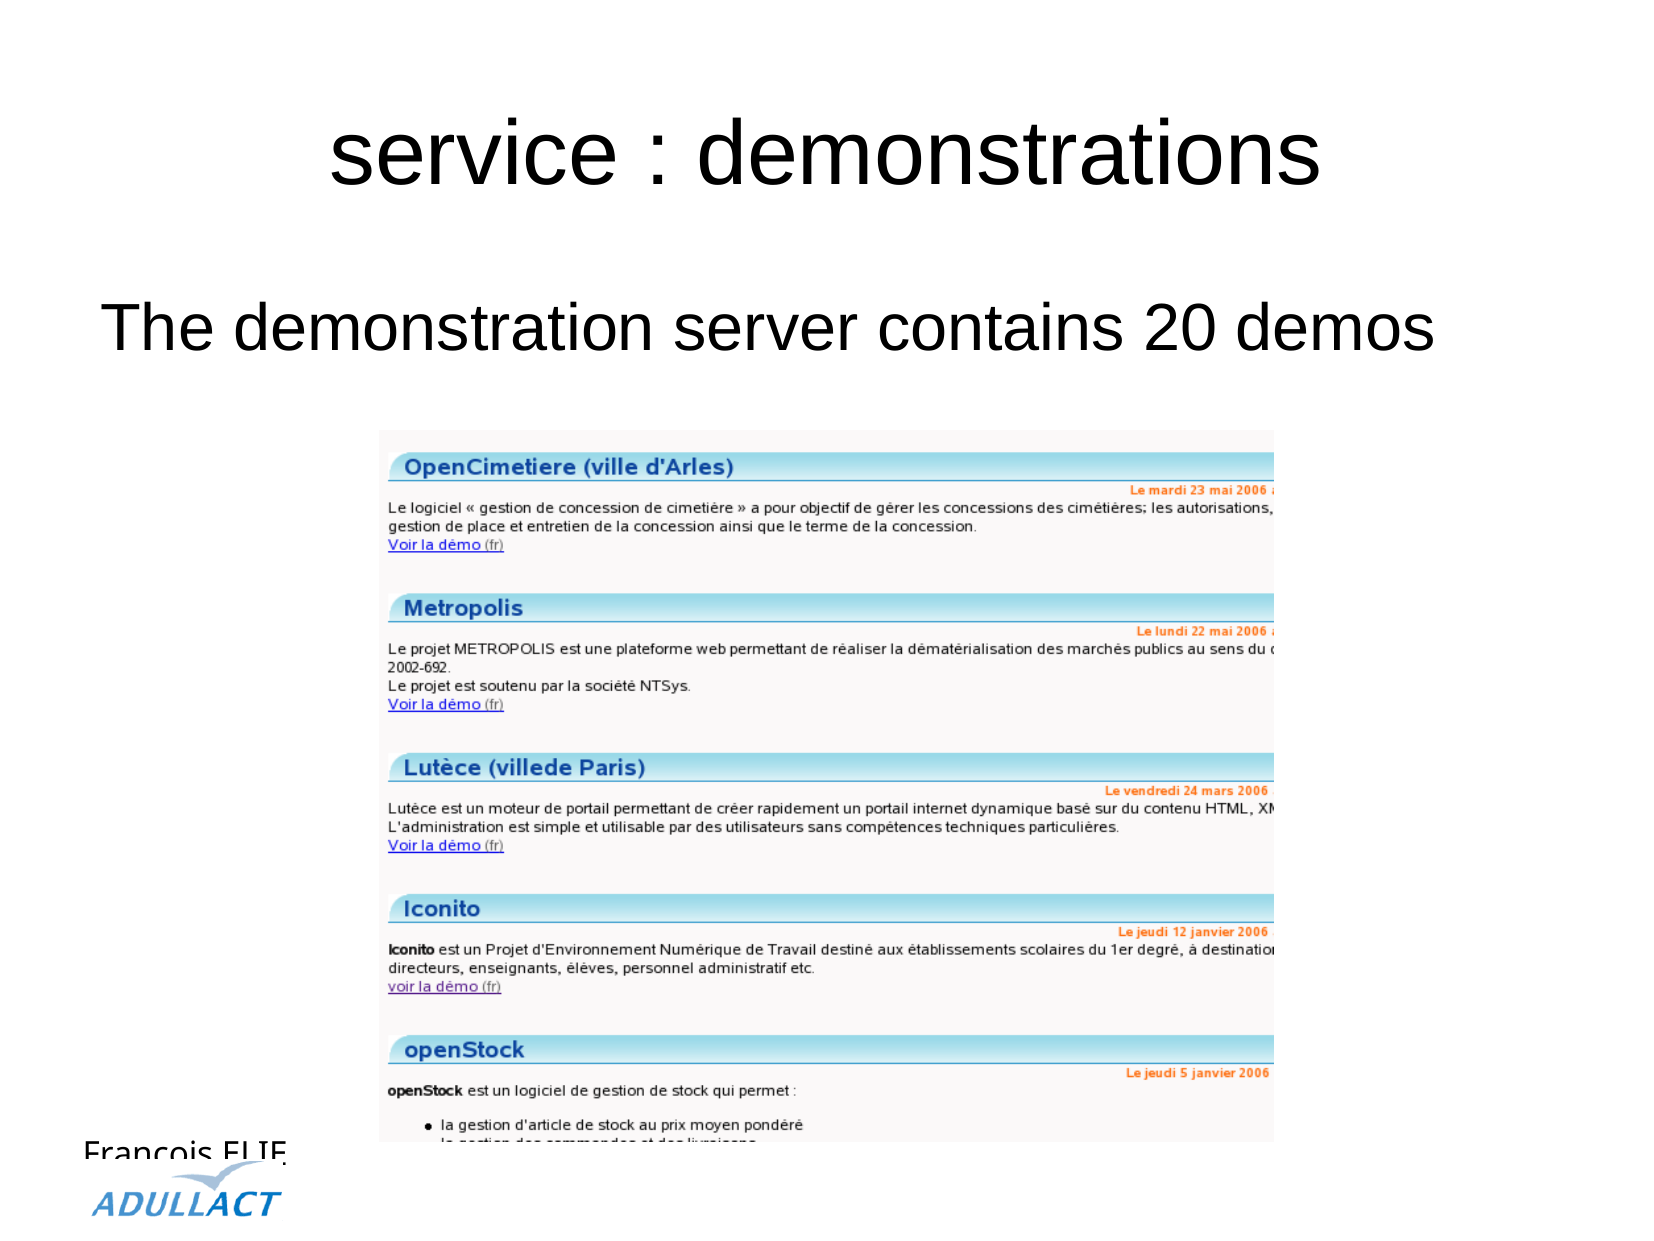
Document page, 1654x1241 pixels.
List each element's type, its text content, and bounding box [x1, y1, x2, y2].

title service : demonstrations [82, 49, 1571, 257]
picture [82, 1159, 283, 1221]
list The demonstration server contains 20 demos [82, 290, 1571, 1109]
picture [379, 430, 1274, 1142]
